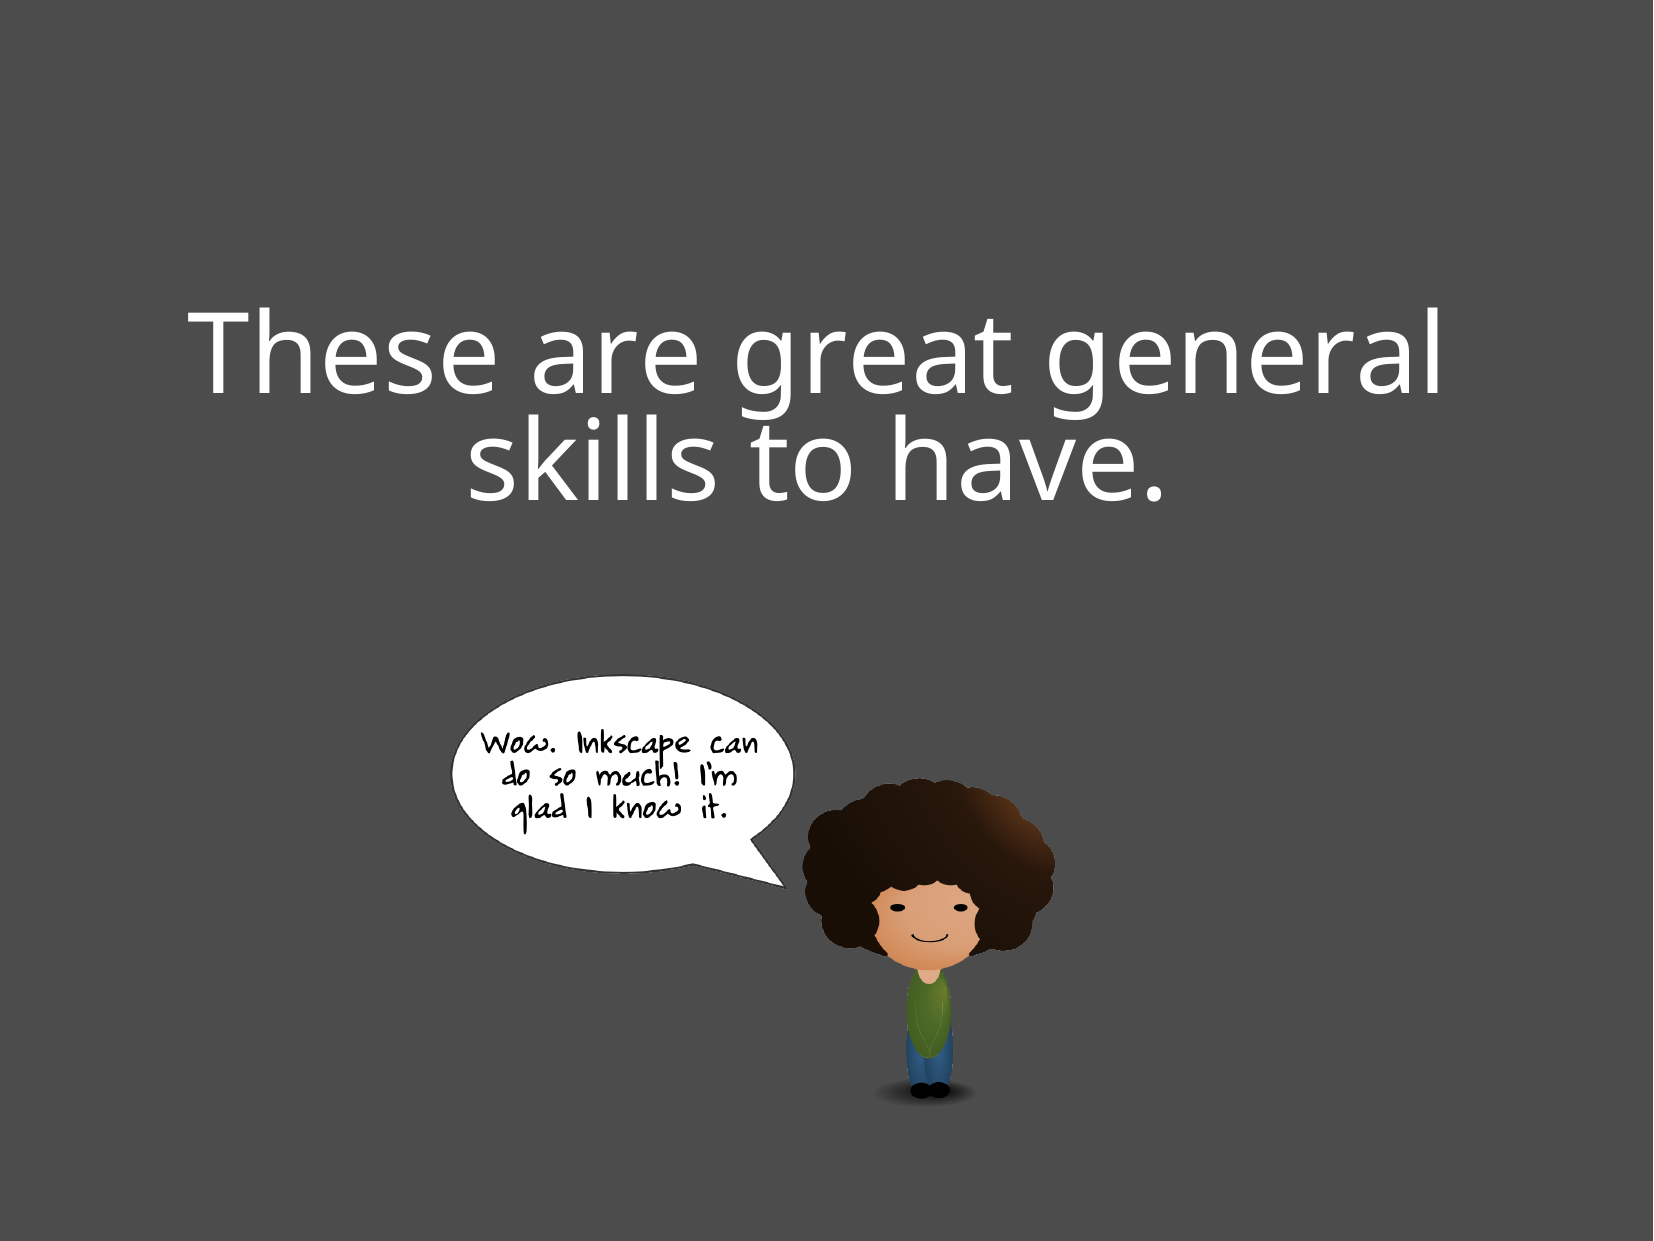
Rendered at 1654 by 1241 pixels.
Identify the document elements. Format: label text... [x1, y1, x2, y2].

title These are great general skills to have. [112, 272, 1524, 558]
picture [450, 674, 1055, 1107]
